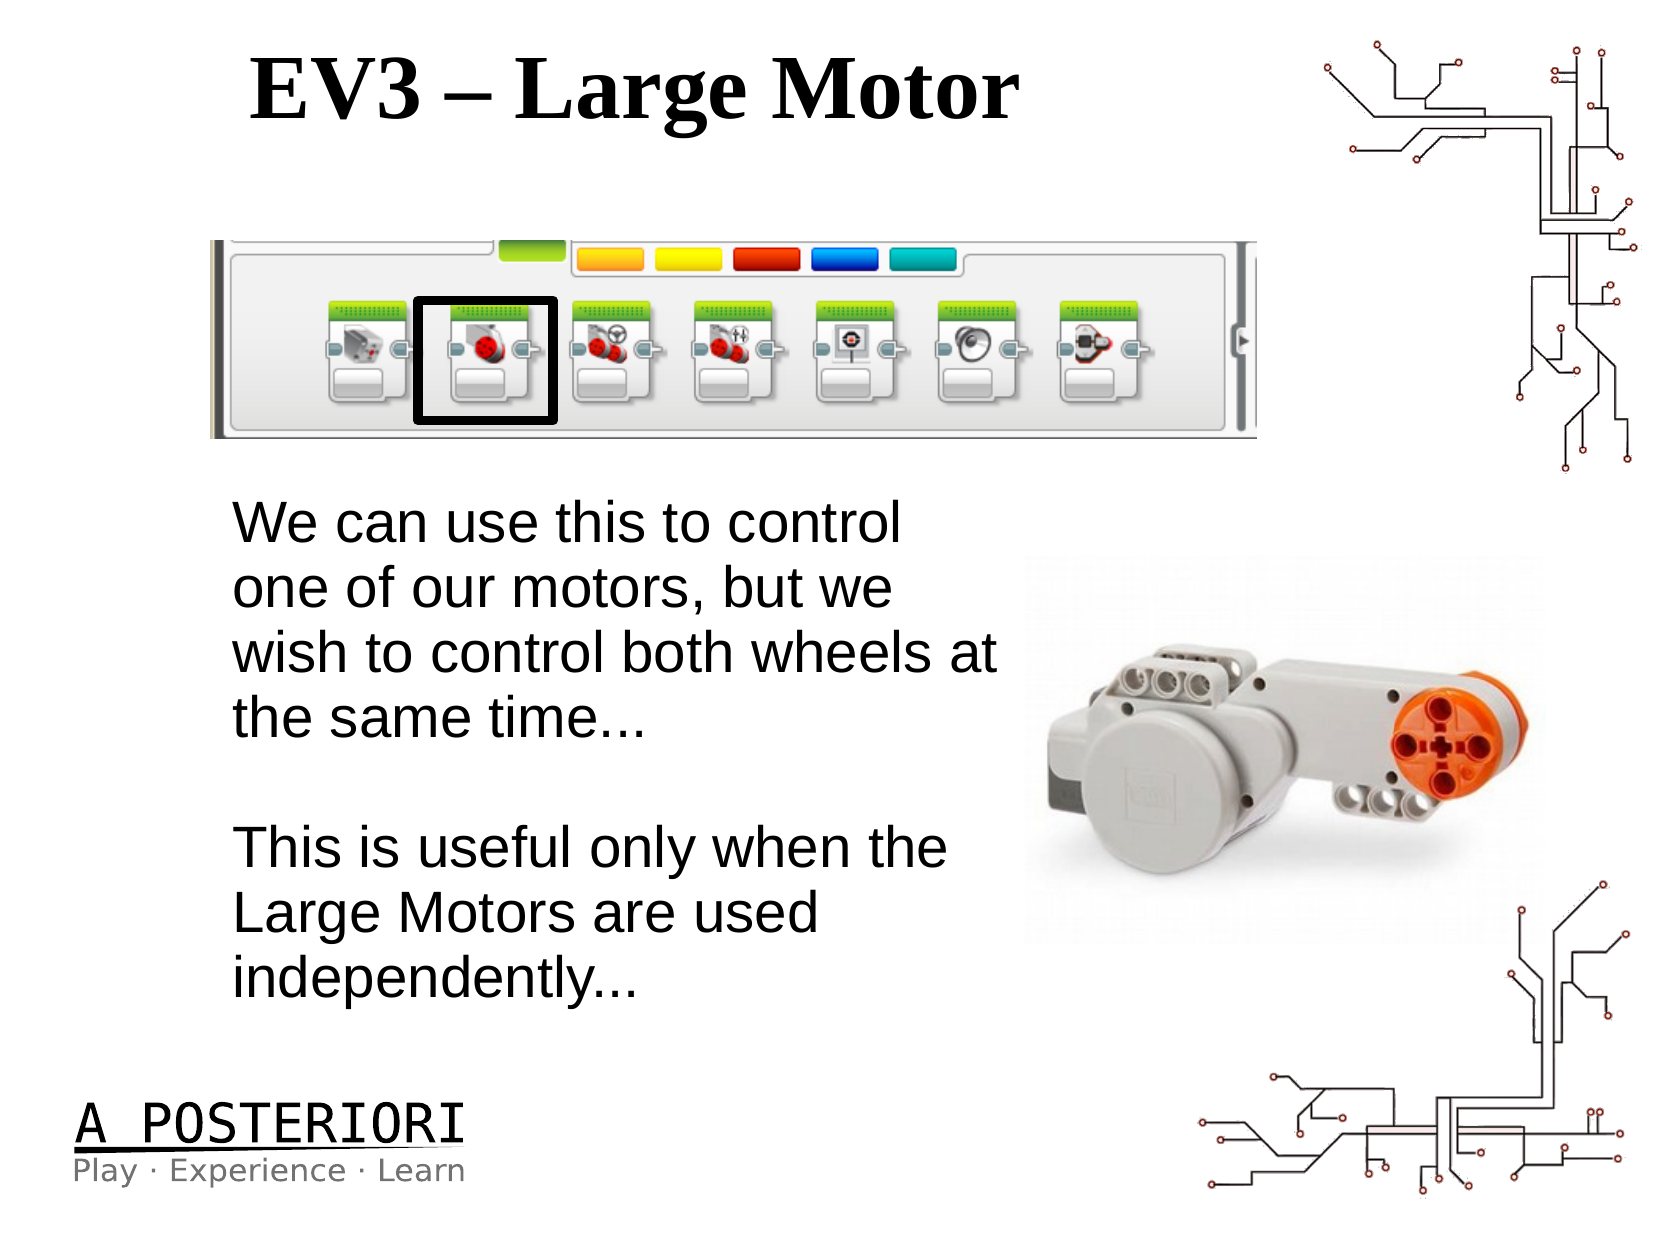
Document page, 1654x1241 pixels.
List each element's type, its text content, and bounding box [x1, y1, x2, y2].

text_box We can use this to control one of our motors, but we wish to control both wheels at the same time... This is useful only when the Large Motors are used independently... [217, 482, 1028, 1016]
picture [1305, 35, 1643, 496]
picture [73, 1101, 466, 1189]
picture [210, 240, 1257, 439]
picture [1028, 555, 1636, 1201]
title EV3 – Large Motor [11, 0, 1261, 190]
